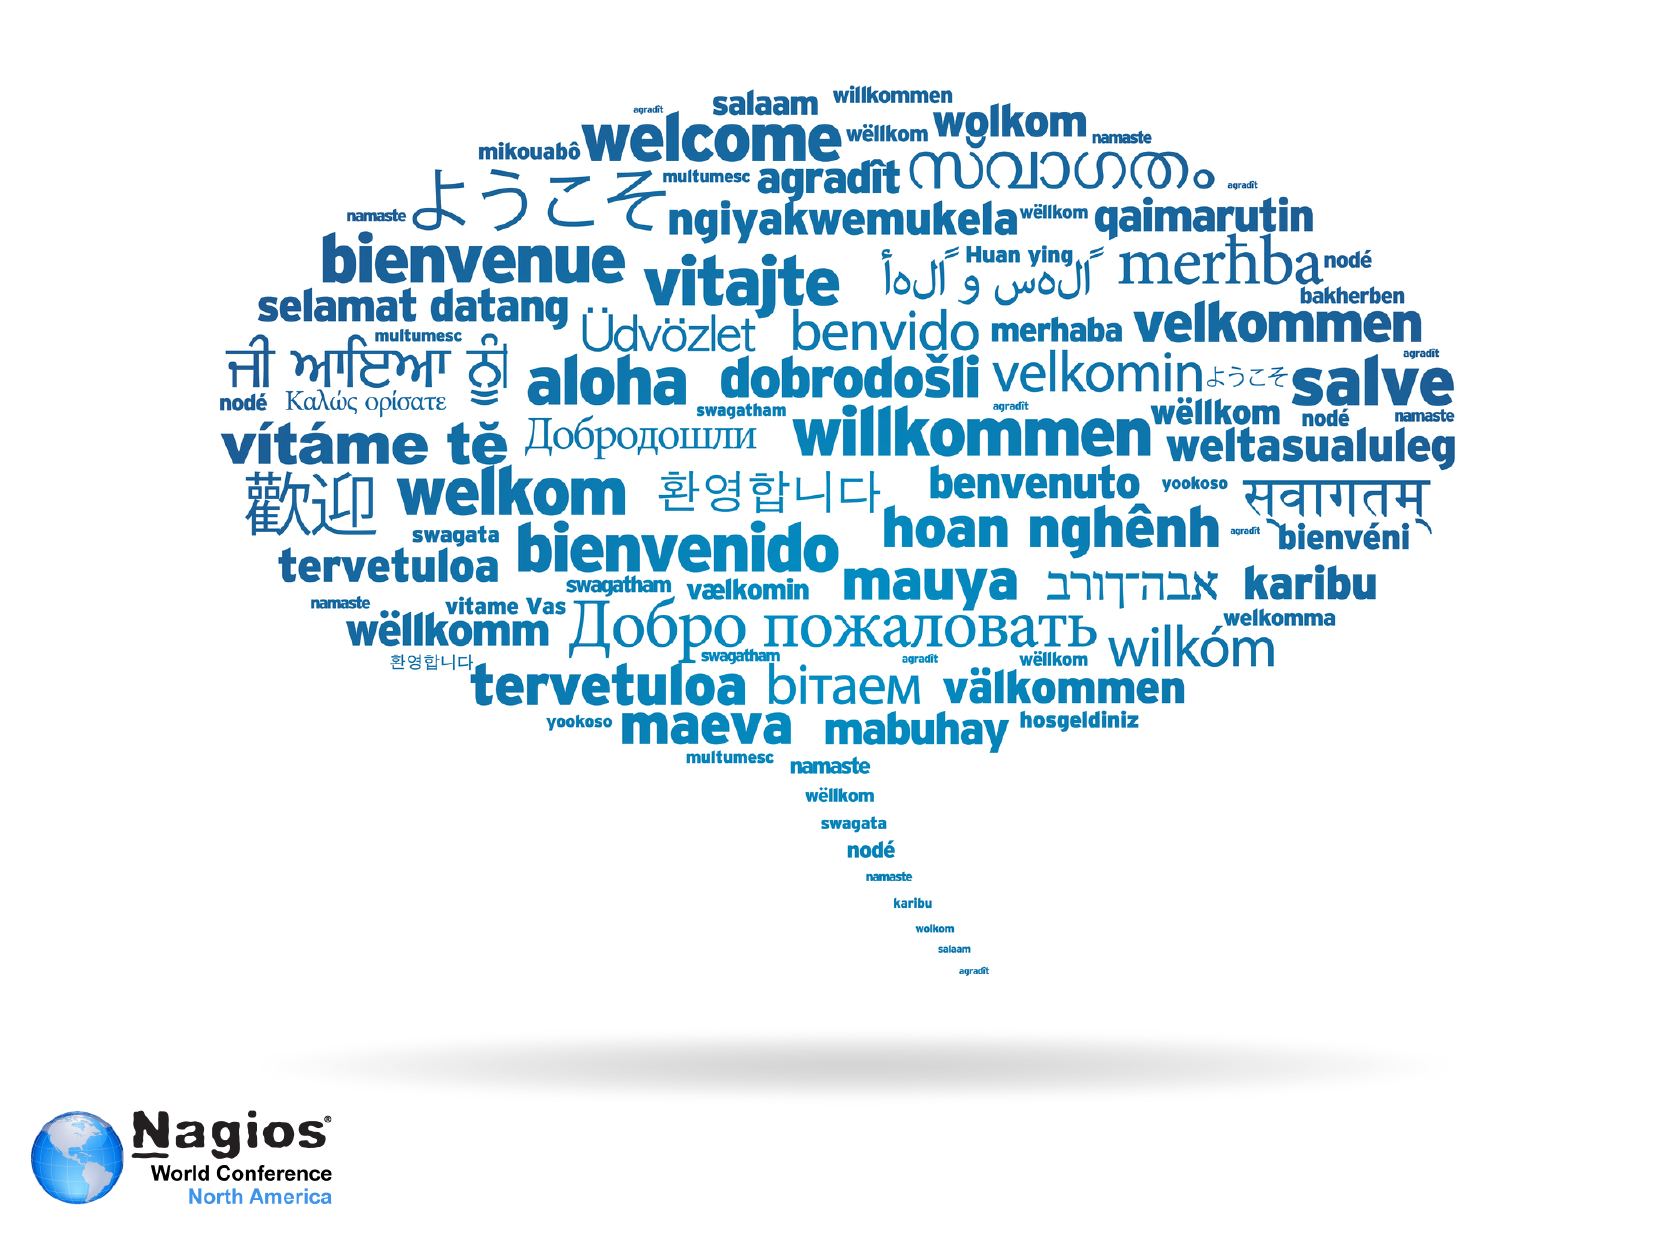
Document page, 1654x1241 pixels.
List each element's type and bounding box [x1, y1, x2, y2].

picture [31, 68, 1540, 1224]
